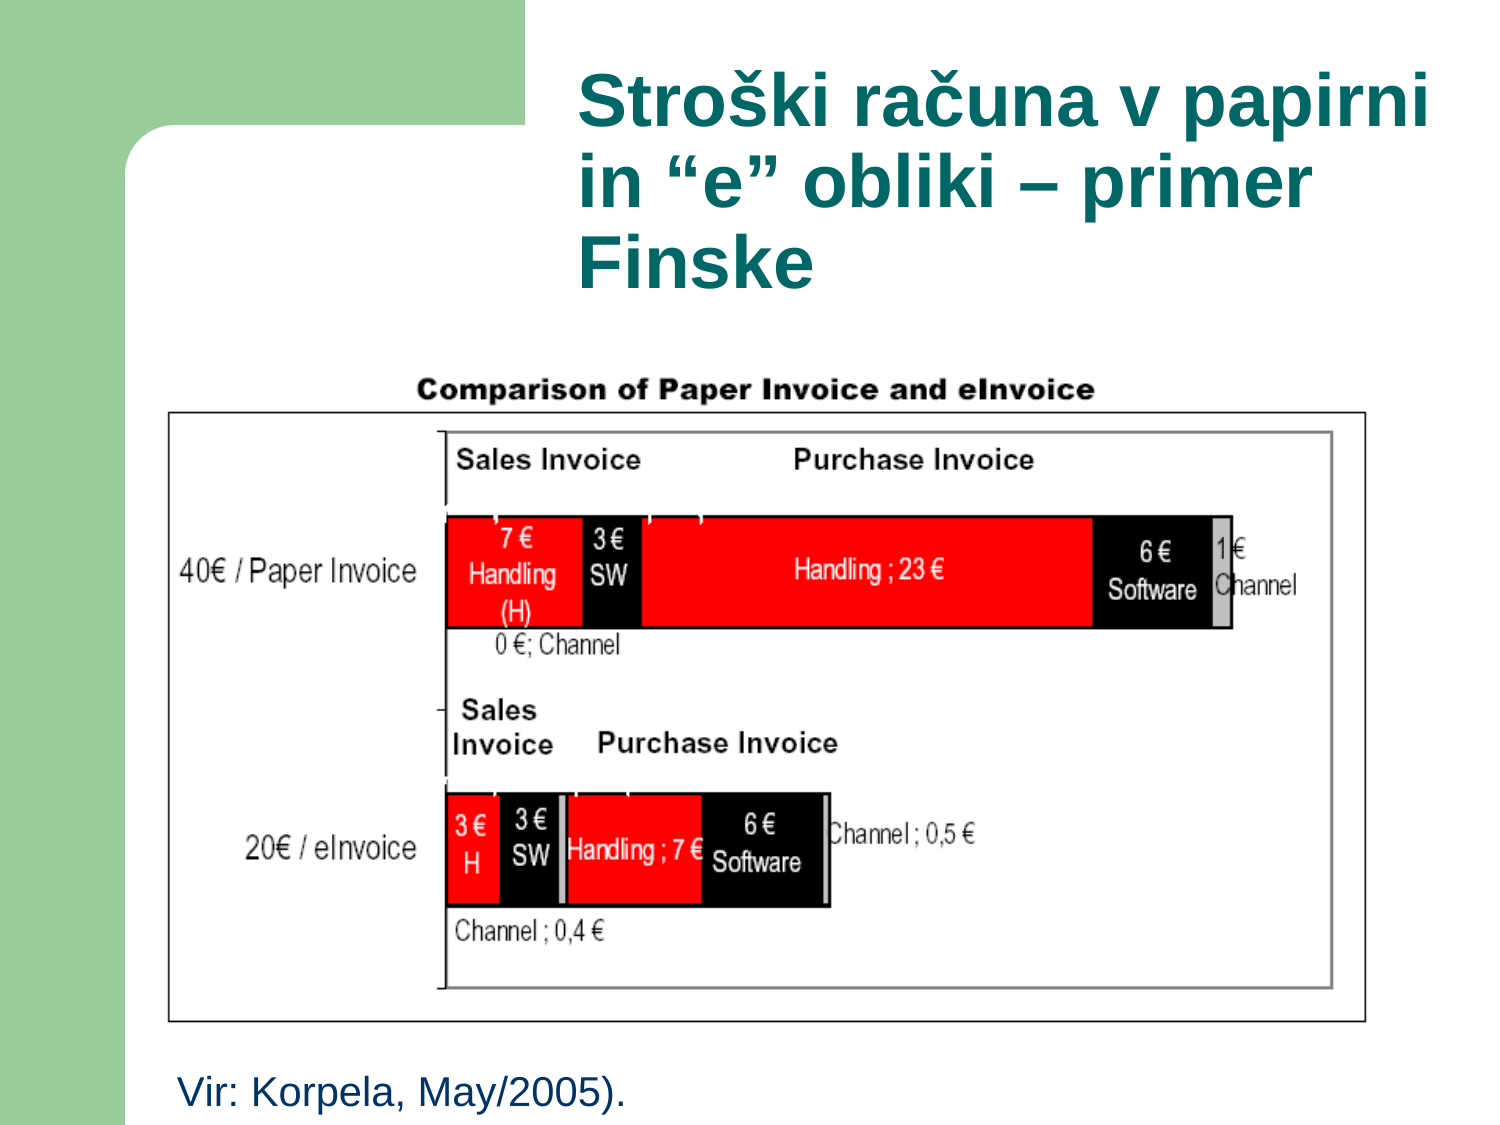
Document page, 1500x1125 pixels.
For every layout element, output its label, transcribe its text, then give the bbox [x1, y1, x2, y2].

title Stroški računa v papirni in “e” obliki – primer Finske [563, 54, 1500, 313]
picture [137, 362, 1382, 1046]
text_box Vir: Korpela, May/2005). [162, 1057, 642, 1123]
